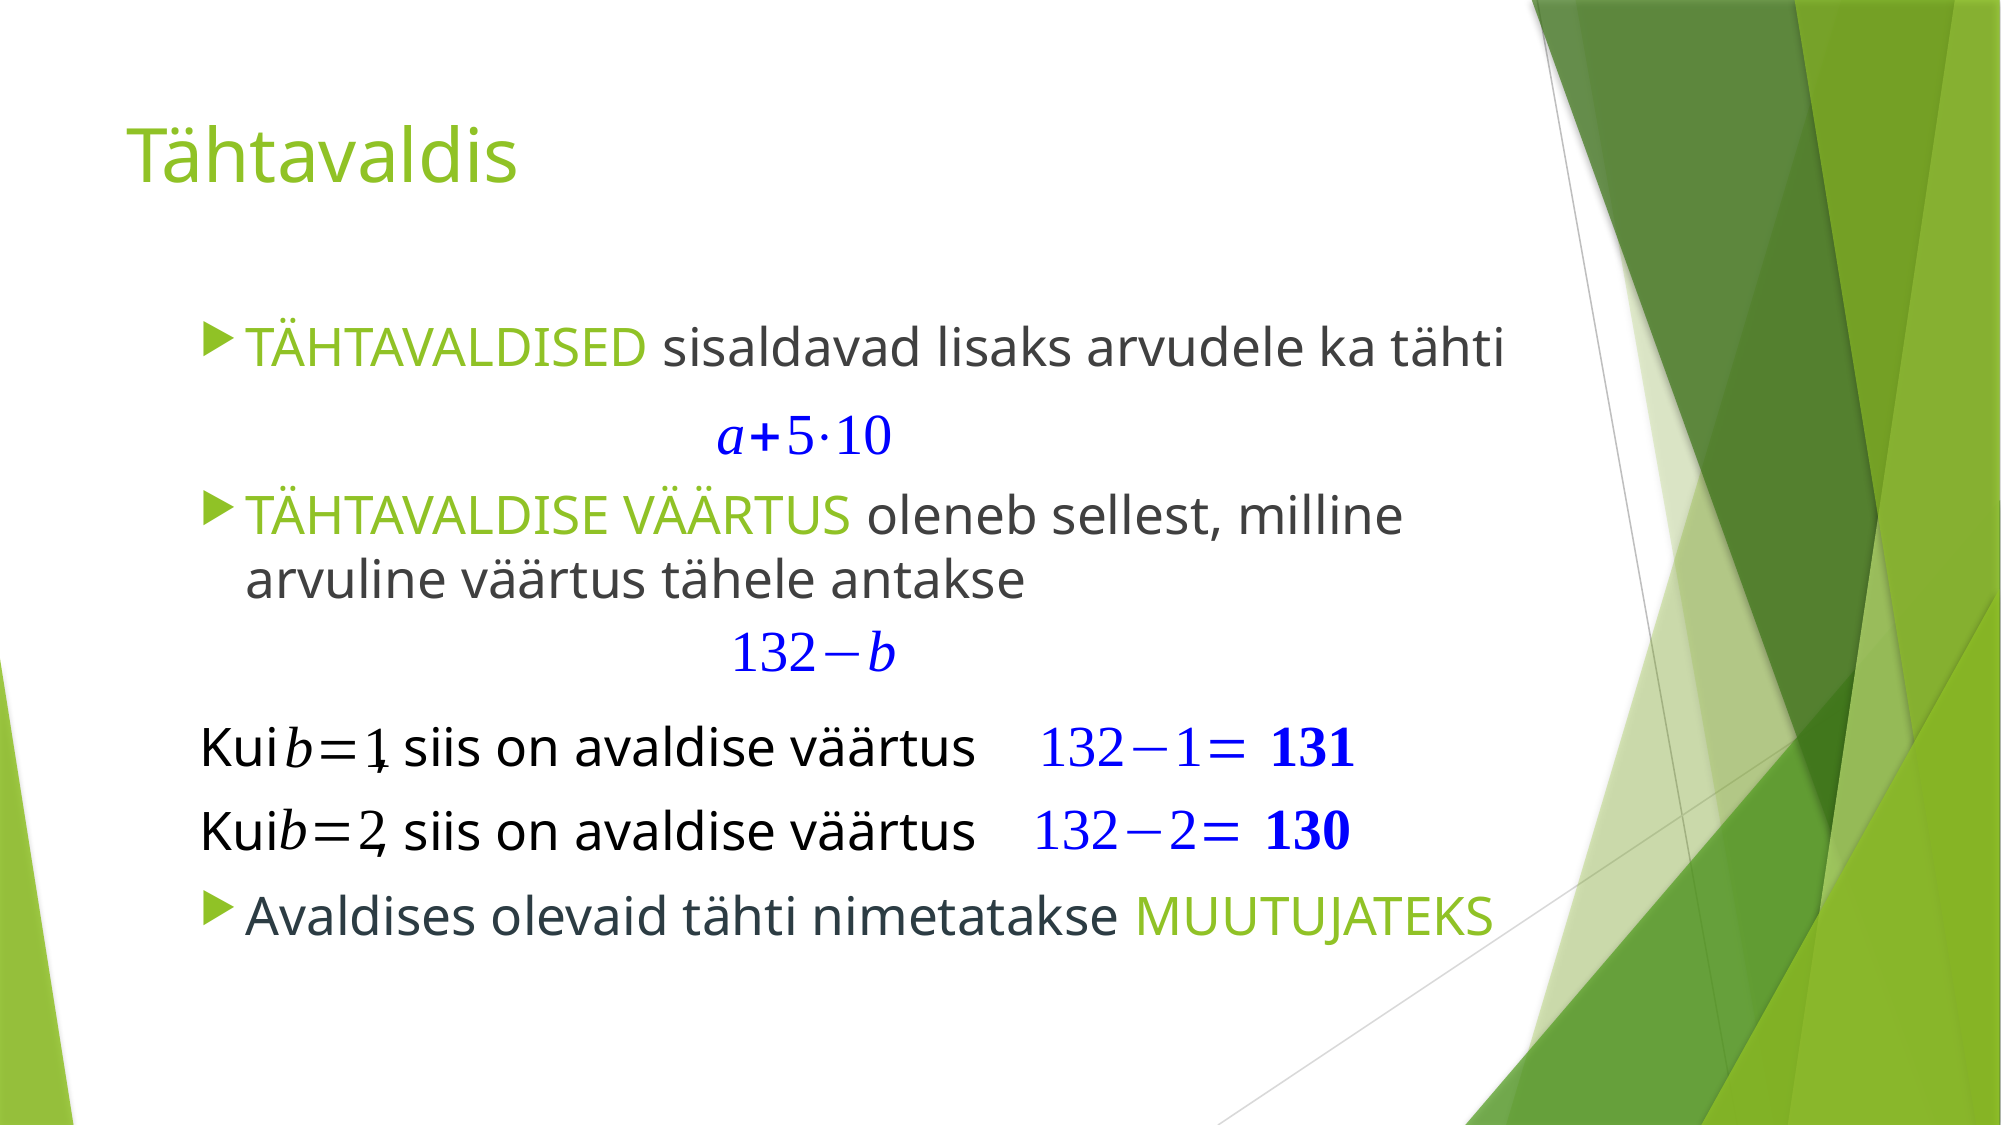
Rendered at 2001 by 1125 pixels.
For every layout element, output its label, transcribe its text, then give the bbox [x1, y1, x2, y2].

chart [271, 797, 393, 862]
chart [708, 402, 900, 467]
chart [724, 620, 904, 685]
list TÄHTAVALDISED sisaldavad lisaks arvudele ka tähti TÄHTAVALDISE VÄÄRTUS oleneb sellest, milline arvuline väärtus tähele antakse Kui , siis on avaldise väärtus Kui , siis on avaldise väärtus Avaldises olevaid tähti nimetatakse MUUTUJATEKS [111, 221, 1552, 955]
title Tähtavaldis [111, 99, 1522, 221]
chart [1032, 714, 1363, 779]
chart [1027, 797, 1358, 863]
chart [277, 715, 399, 780]
